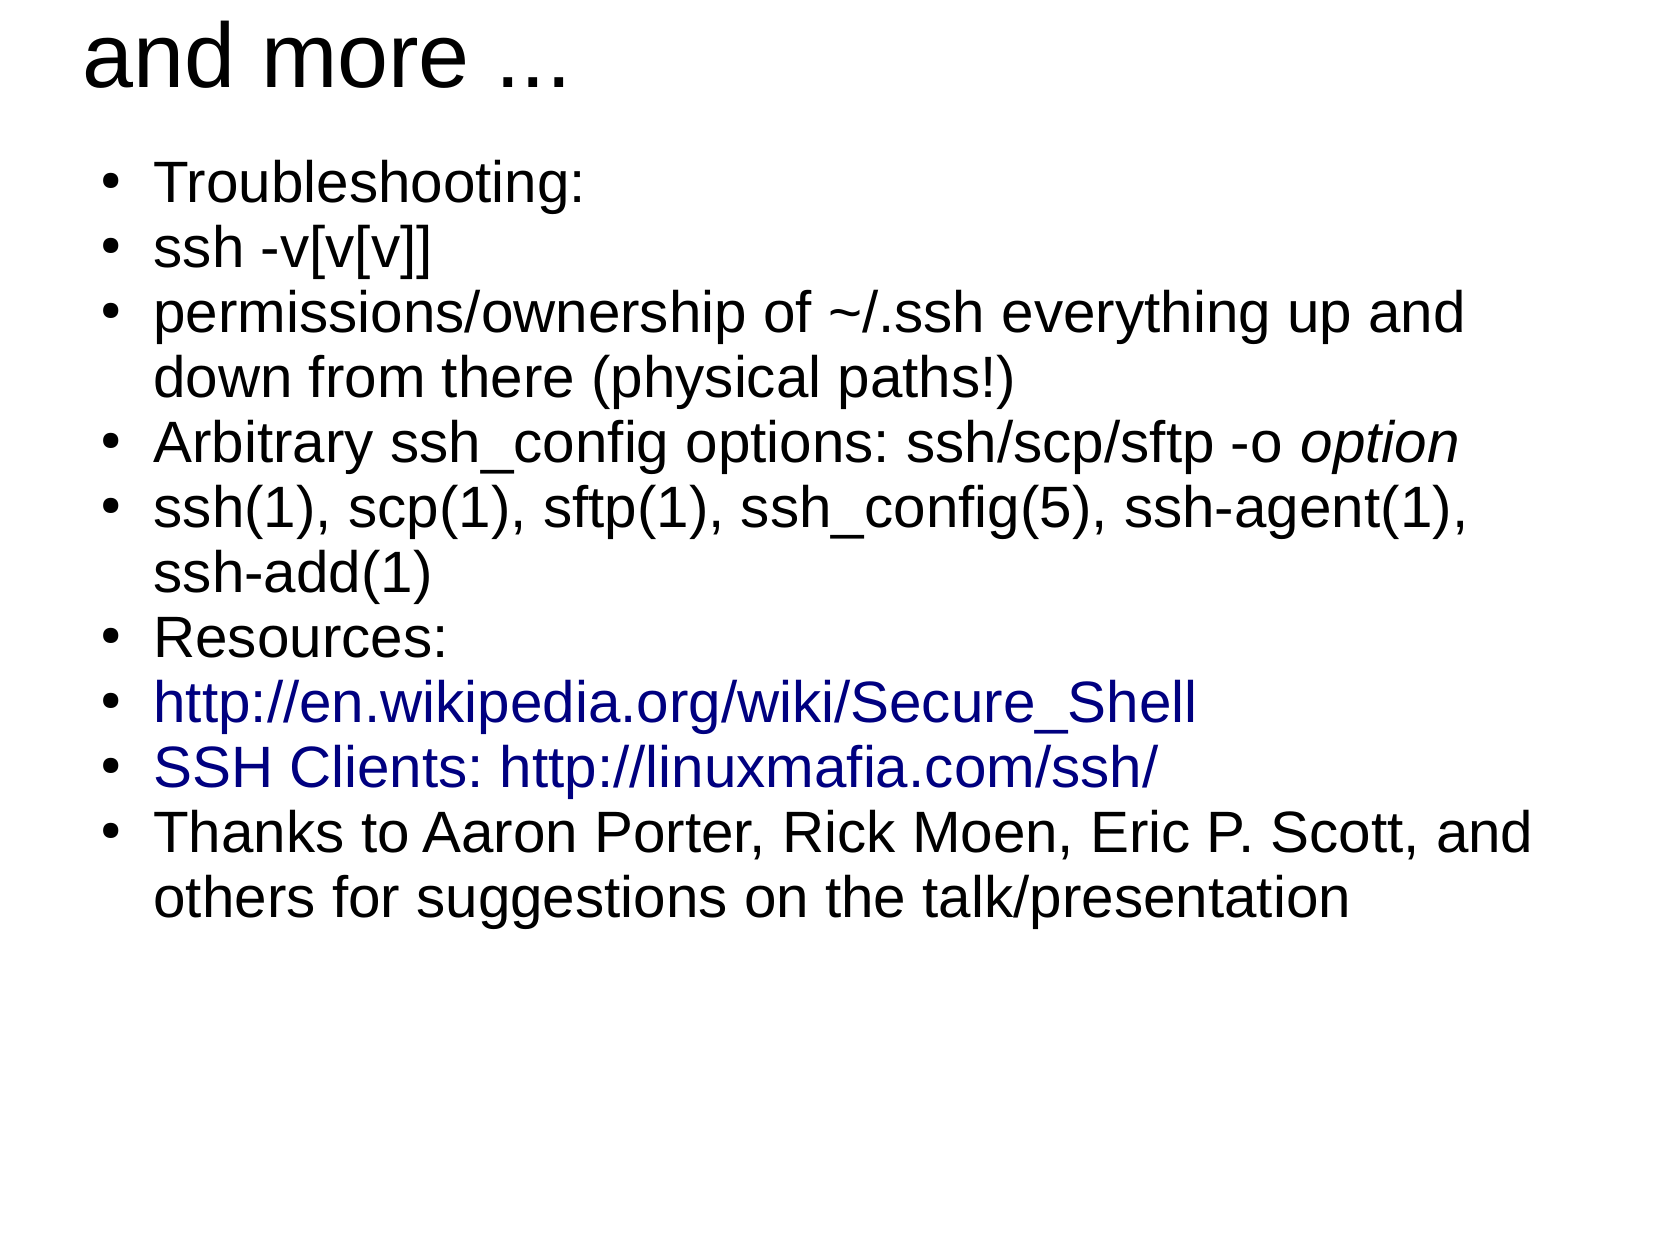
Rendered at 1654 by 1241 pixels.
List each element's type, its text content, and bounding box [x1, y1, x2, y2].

list Troubleshooting: ssh -v[v[v]] permissions/ownership of ~/.ssh everything up and down from there (physical paths!) Arbitrary ssh_config options: ssh/scp/sftp -o option ssh(1), scp(1), sftp(1), ssh_config(5), ssh-agent(1), ssh-add(1) Resources: http://en.wikipedia.org/wiki/Secure_Shell SSH Clients: http://linuxmafia.com/ssh/ Thanks to Aaron Porter, Rick Moen, Eric P. Scott, and others for suggestions on the talk/presentation [82, 150, 1571, 1238]
title and more ... [82, 0, 1571, 113]
